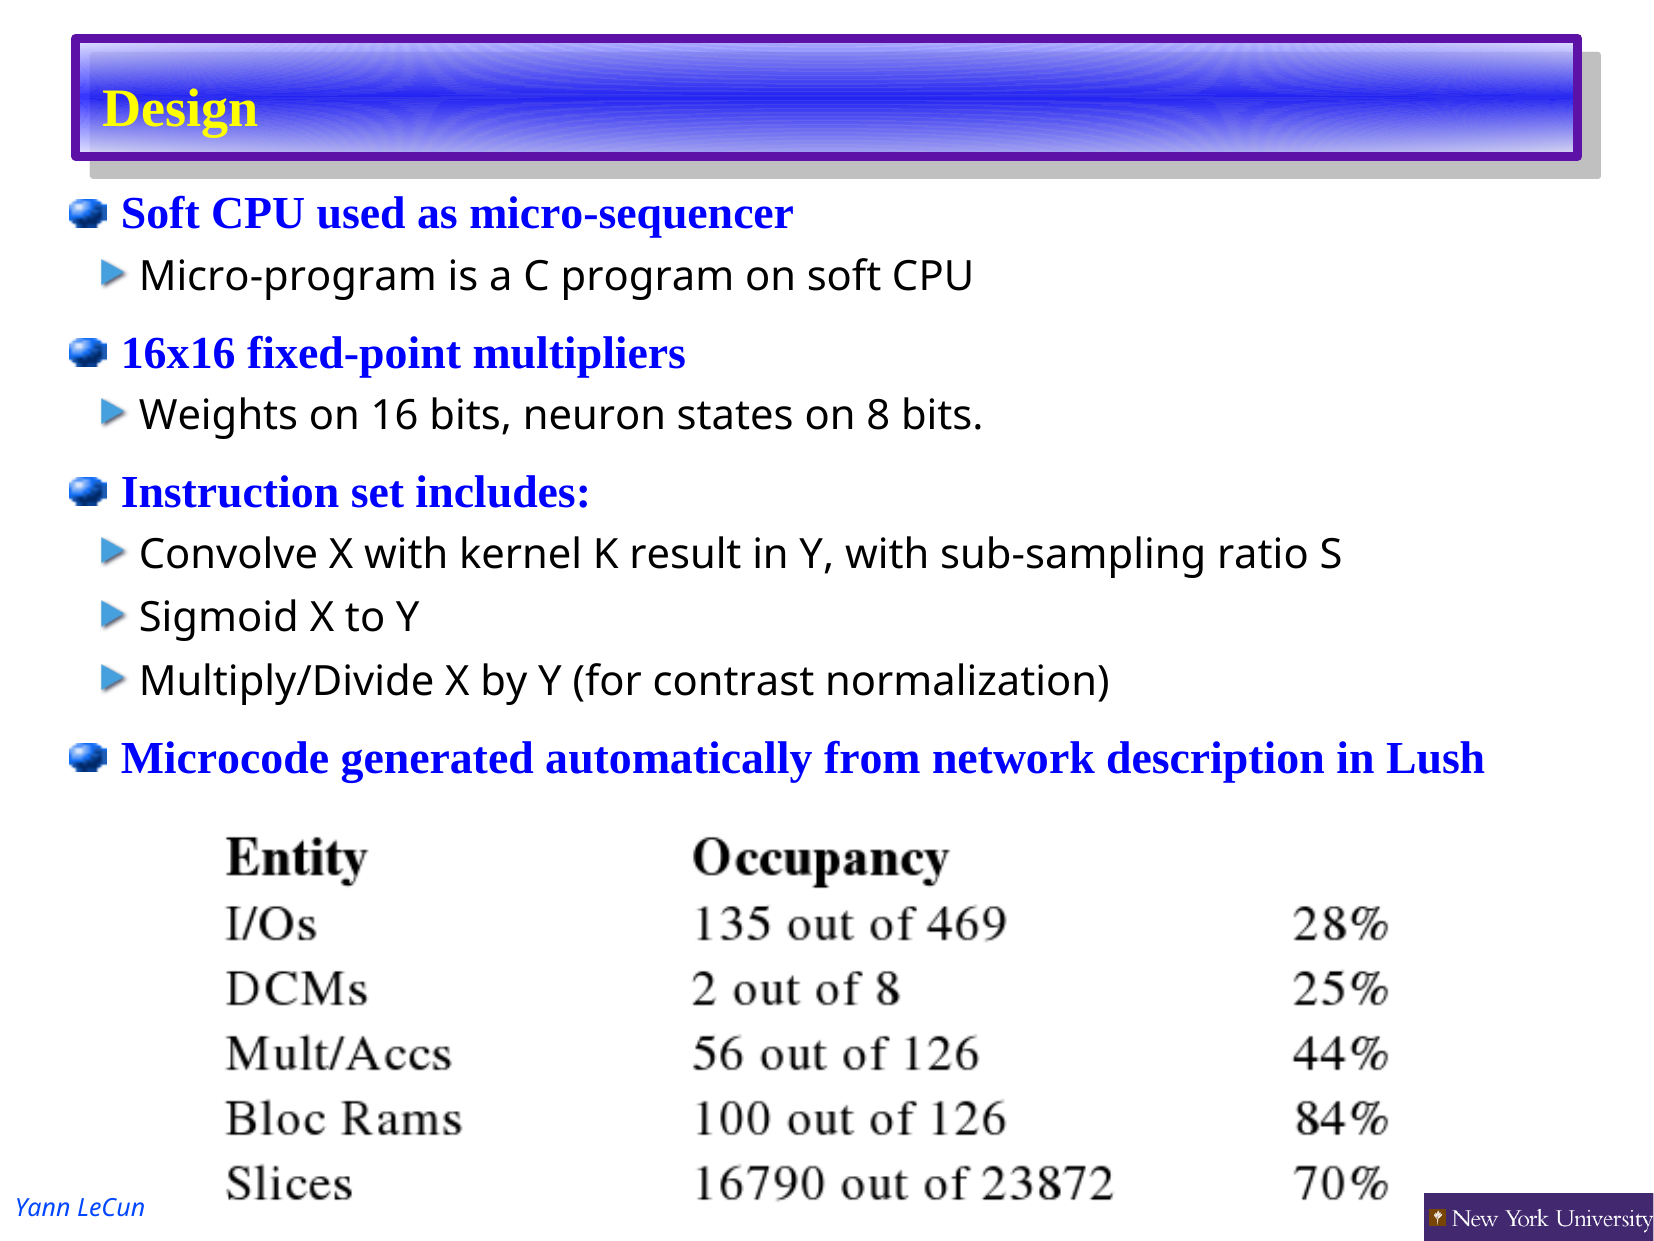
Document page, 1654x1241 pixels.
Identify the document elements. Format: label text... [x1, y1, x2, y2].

list Soft CPU used as micro-sequencer Micro-program is a C program on soft CPU 16x16 fixed-point multipliers Weights on 16 bits, neuron states on 8 bits. Instruction set includes: Convolve X with kernel K result in Y, with sub-sampling ratio S Sigmoid X to Y Multiply/Divide X by Y (for contrast normalization) Microcode generated automatically from network description in Lush [69, 188, 1581, 1151]
title Design [75, 38, 1578, 157]
picture [1424, 1193, 1654, 1241]
picture [204, 817, 1405, 1219]
